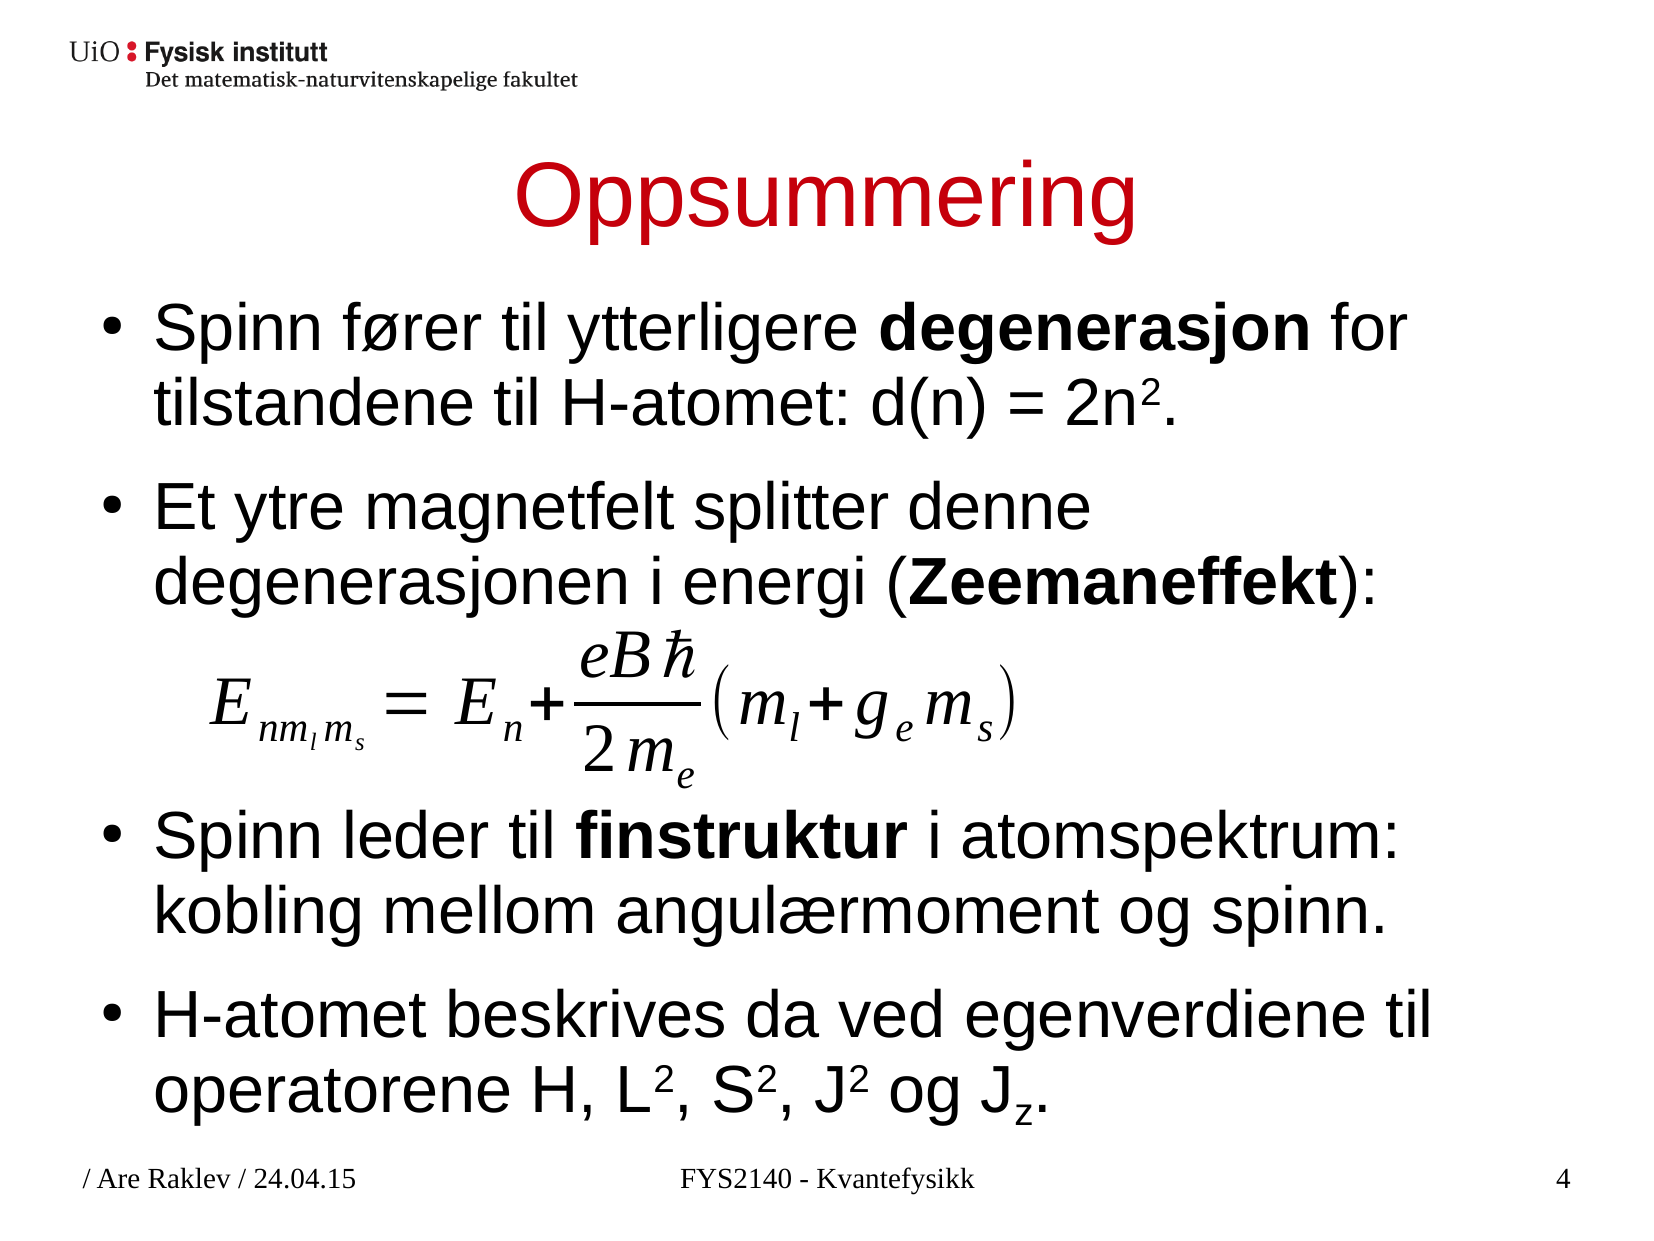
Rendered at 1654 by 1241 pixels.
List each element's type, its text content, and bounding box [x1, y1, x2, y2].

list Spinn fører til ytterligere degenerasjon for tilstandene til H-atomet: d(n) = 2n2. Et ytre magnetfelt splitter denne degenerasjonen i energi (Zeemaneffekt): Spinn leder til finstruktur i atomspektrum: kobling mellom angulærmoment og spinn. H-atomet beskrives da ved egenverdiene til operatorene H, L2, S2, J2 og Jz. [82, 290, 1538, 1132]
title Oppsummering [82, 90, 1571, 298]
chart [199, 613, 1027, 798]
picture [68, 37, 581, 93]
